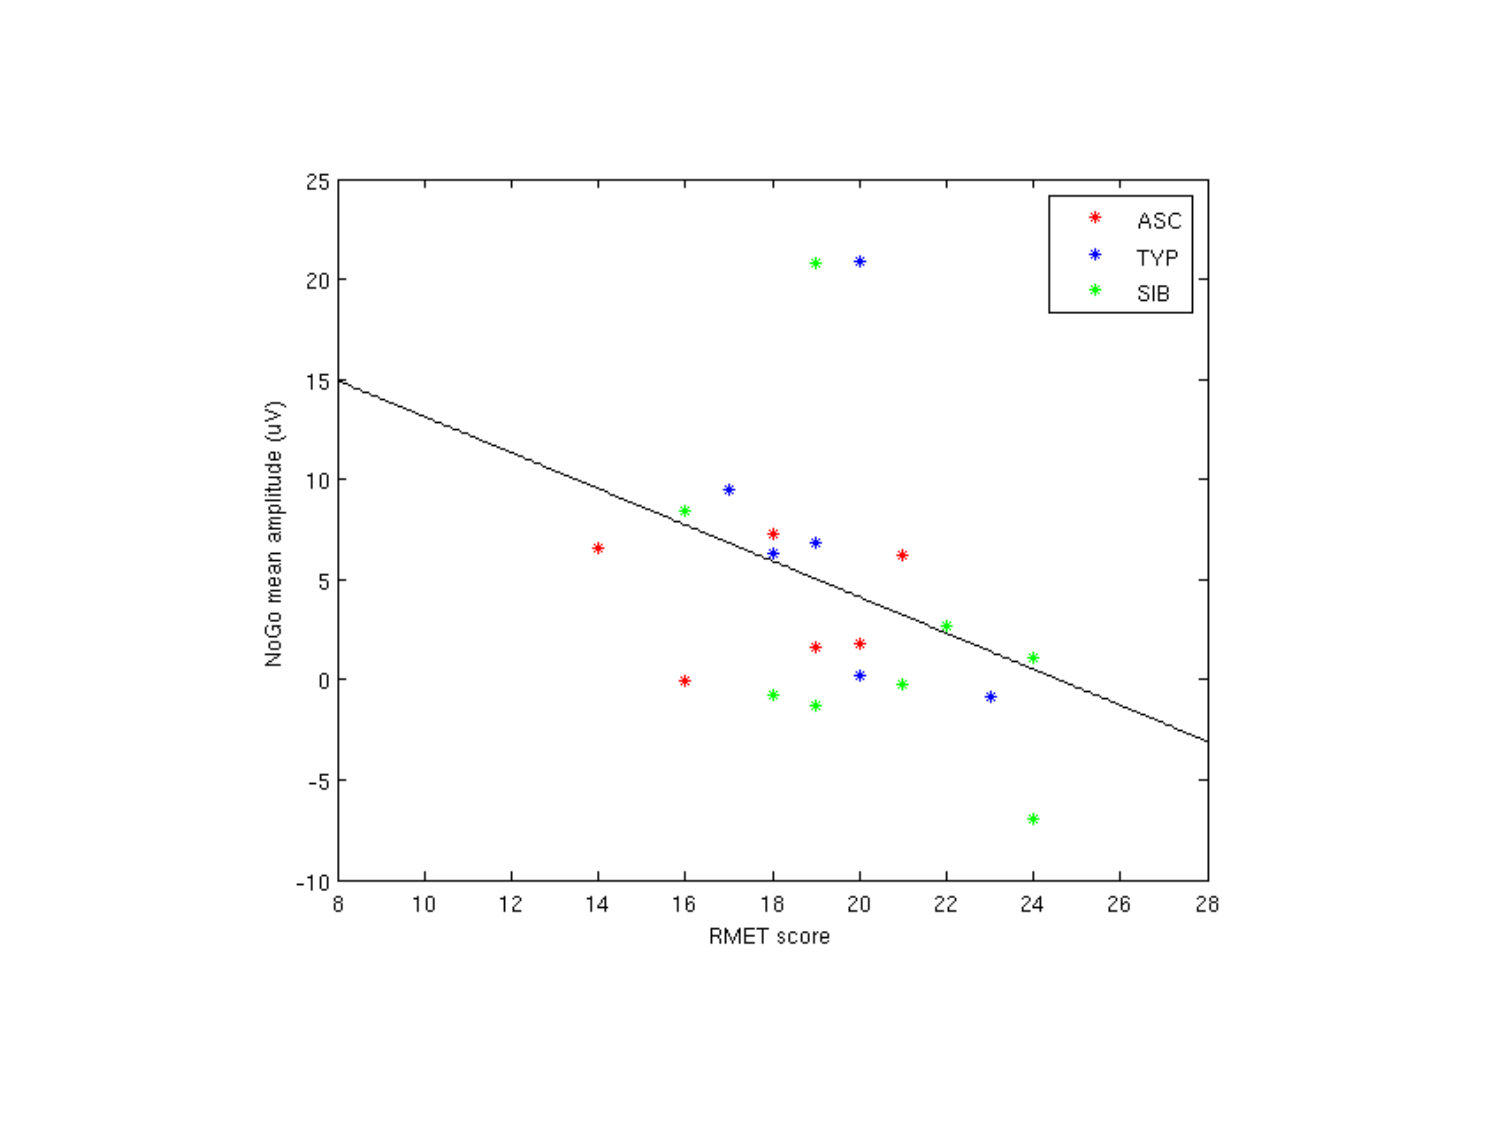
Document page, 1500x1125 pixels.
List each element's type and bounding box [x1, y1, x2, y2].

picture [191, 114, 1314, 976]
